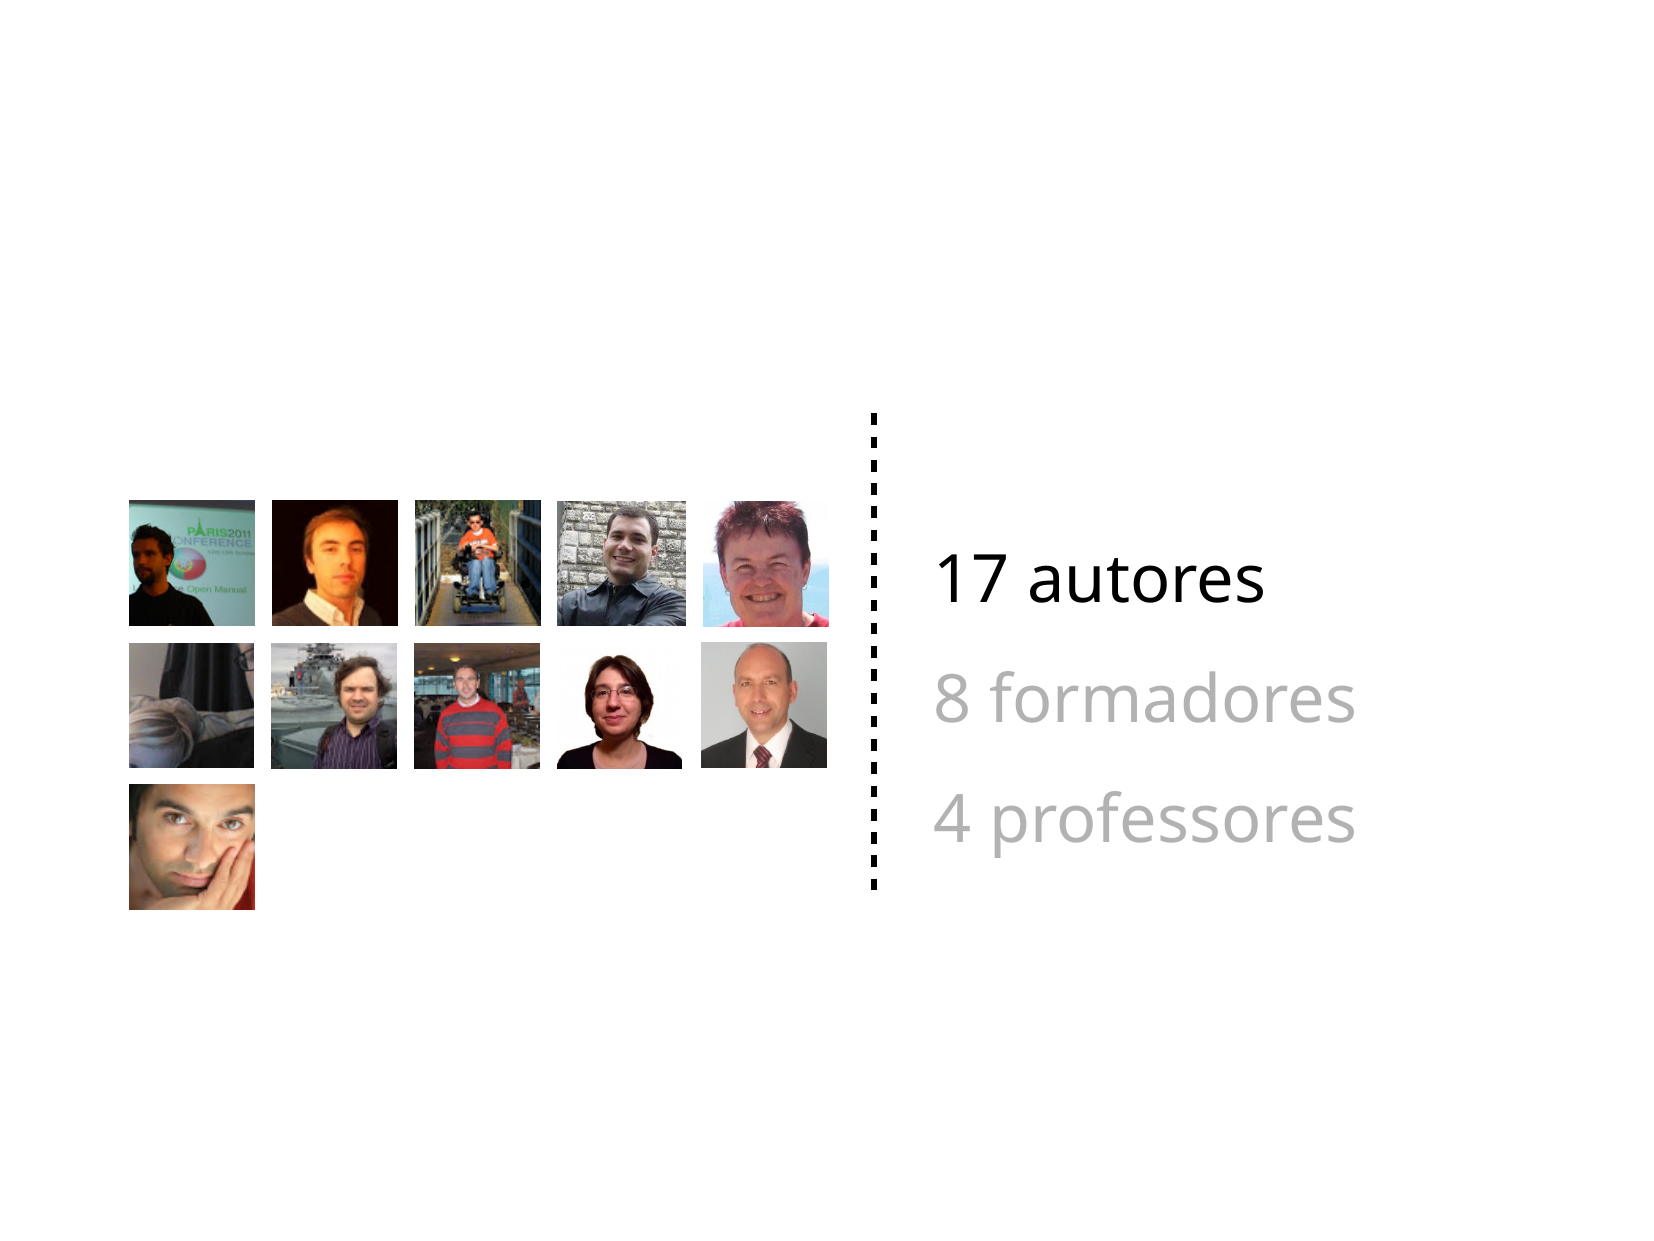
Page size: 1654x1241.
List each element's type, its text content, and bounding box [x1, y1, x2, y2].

picture [701, 642, 827, 768]
picture [271, 643, 397, 769]
picture [557, 501, 686, 626]
picture [129, 500, 255, 626]
list 17 autores 8 formadores 4 professores [933, 290, 1571, 1010]
picture [129, 643, 254, 768]
picture [414, 643, 540, 769]
picture [129, 784, 255, 910]
picture [415, 500, 541, 626]
picture [272, 500, 398, 626]
picture [703, 501, 829, 627]
picture [557, 643, 682, 769]
